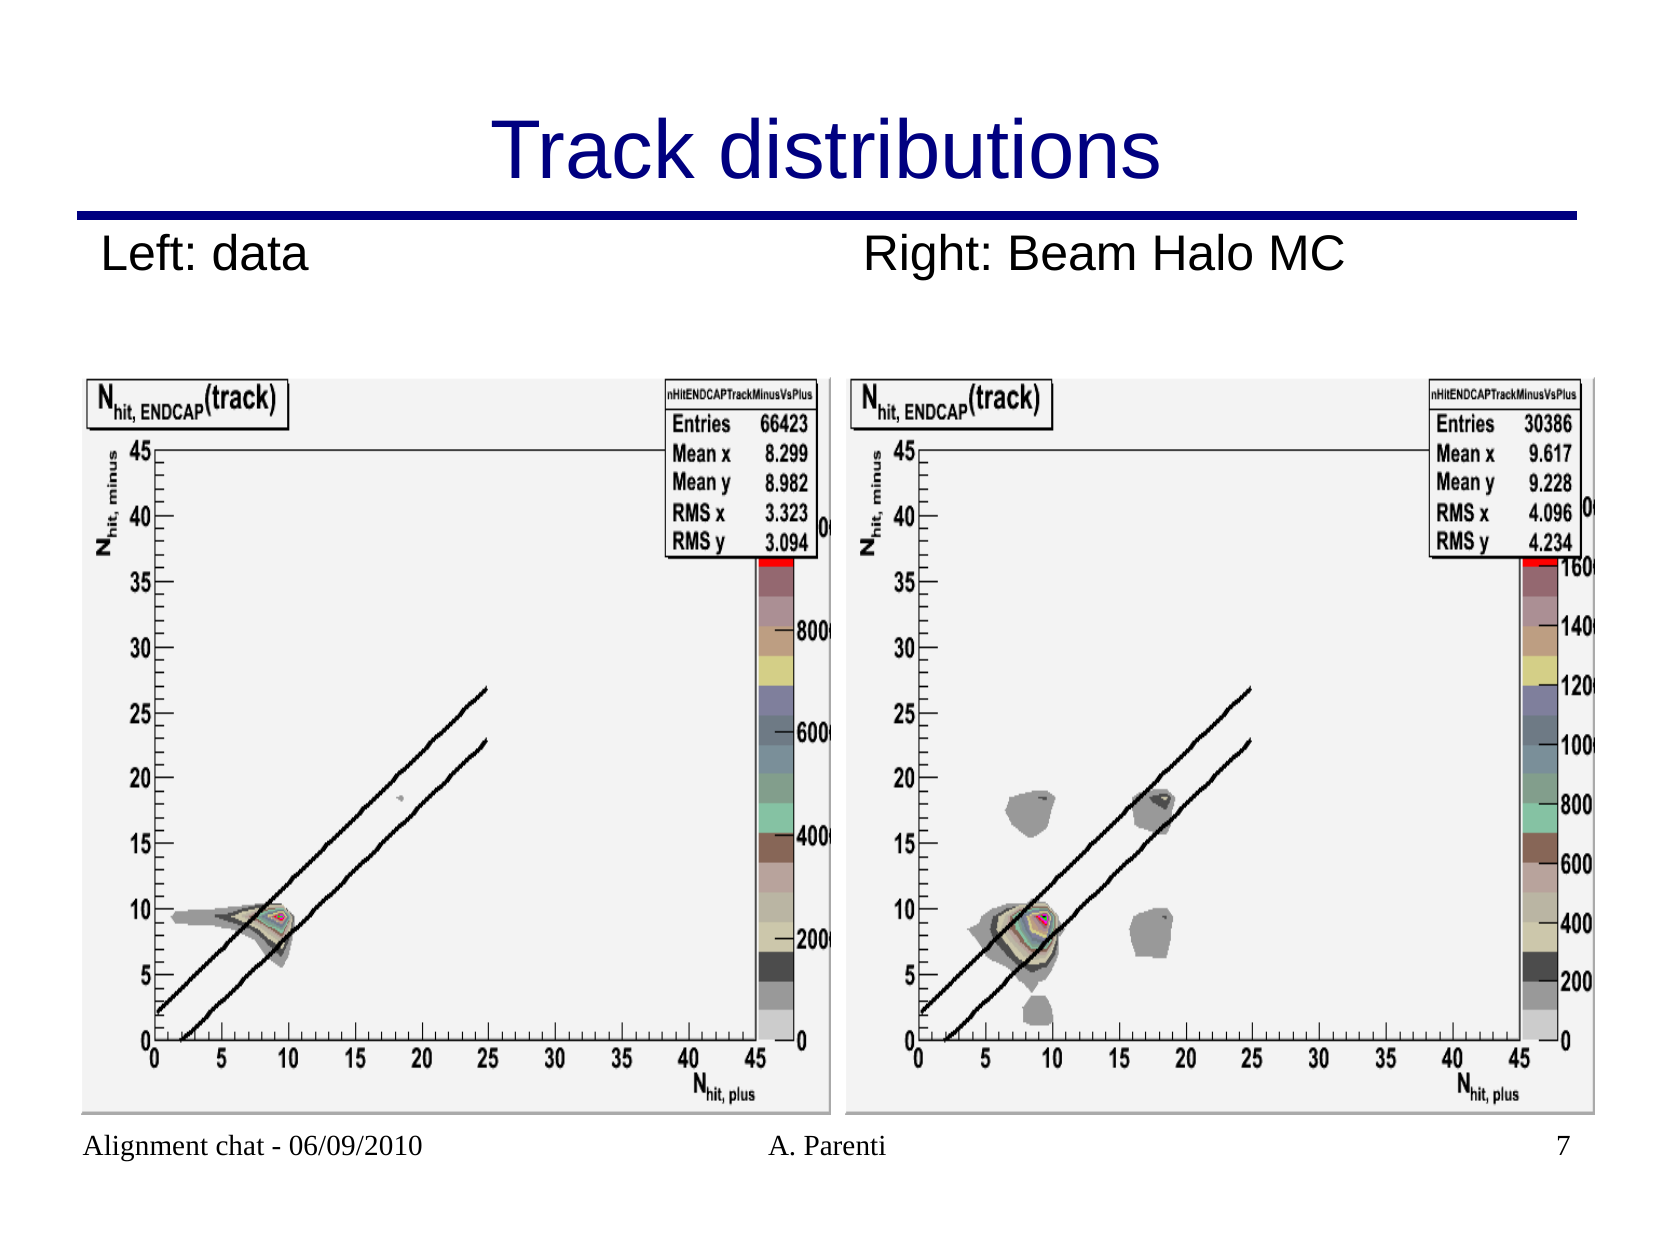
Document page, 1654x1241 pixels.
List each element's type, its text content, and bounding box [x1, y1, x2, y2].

list Right: Beam Halo MC [845, 225, 1572, 376]
list Left: data [82, 225, 809, 376]
title Track distributions [82, 75, 1571, 226]
picture [80, 376, 831, 1115]
picture [844, 376, 1595, 1115]
